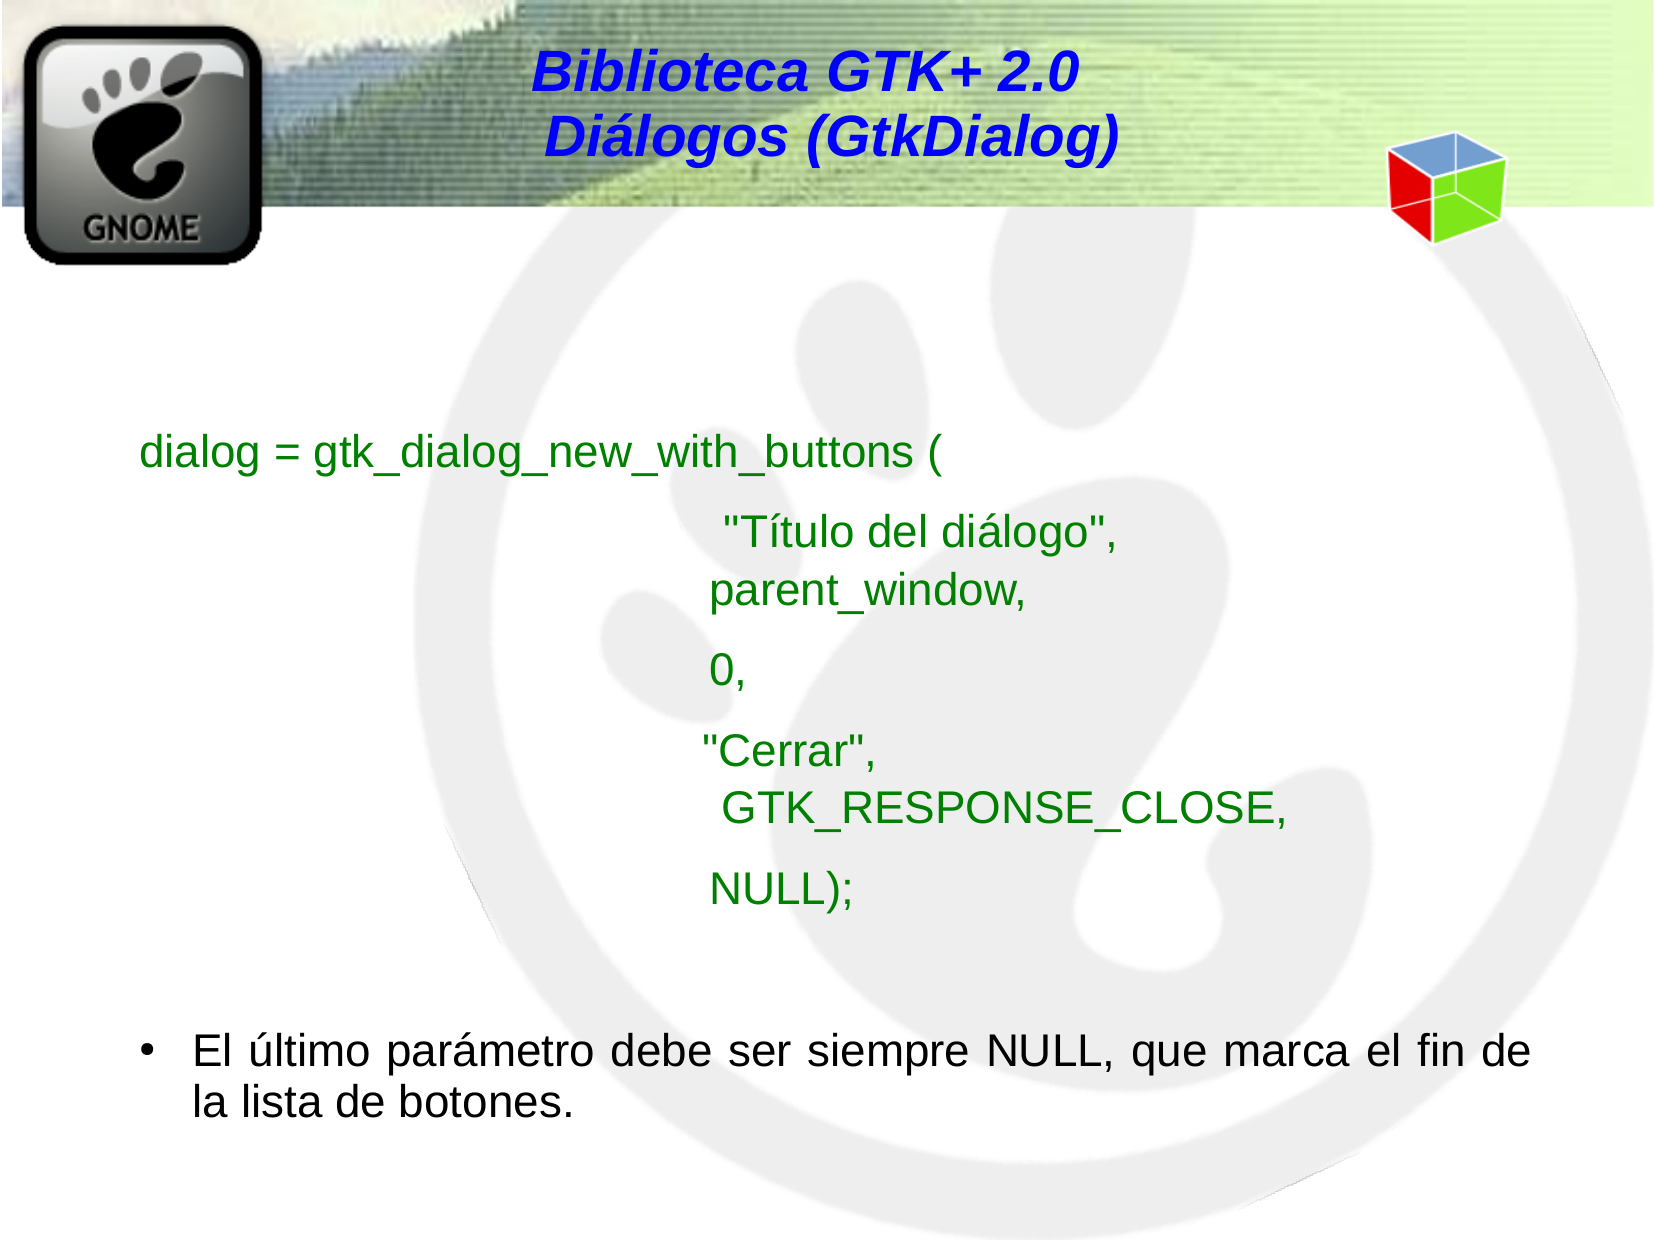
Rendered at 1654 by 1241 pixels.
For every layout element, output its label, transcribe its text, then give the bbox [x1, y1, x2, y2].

list dialog = gtk_dialog_new_with_buttons ( "Título del diálogo", parent_window, 0, "Cerrar", GTK_RESPONSE_CLOSE, NULL); El último parámetro debe ser siempre NULL, que marca el fin de la lista de botones. [121, 344, 1534, 1128]
picture [2, 0, 1654, 1240]
title Biblioteca GTK+ 2.0 Diálogos (GtkDialog) [236, 0, 1359, 208]
